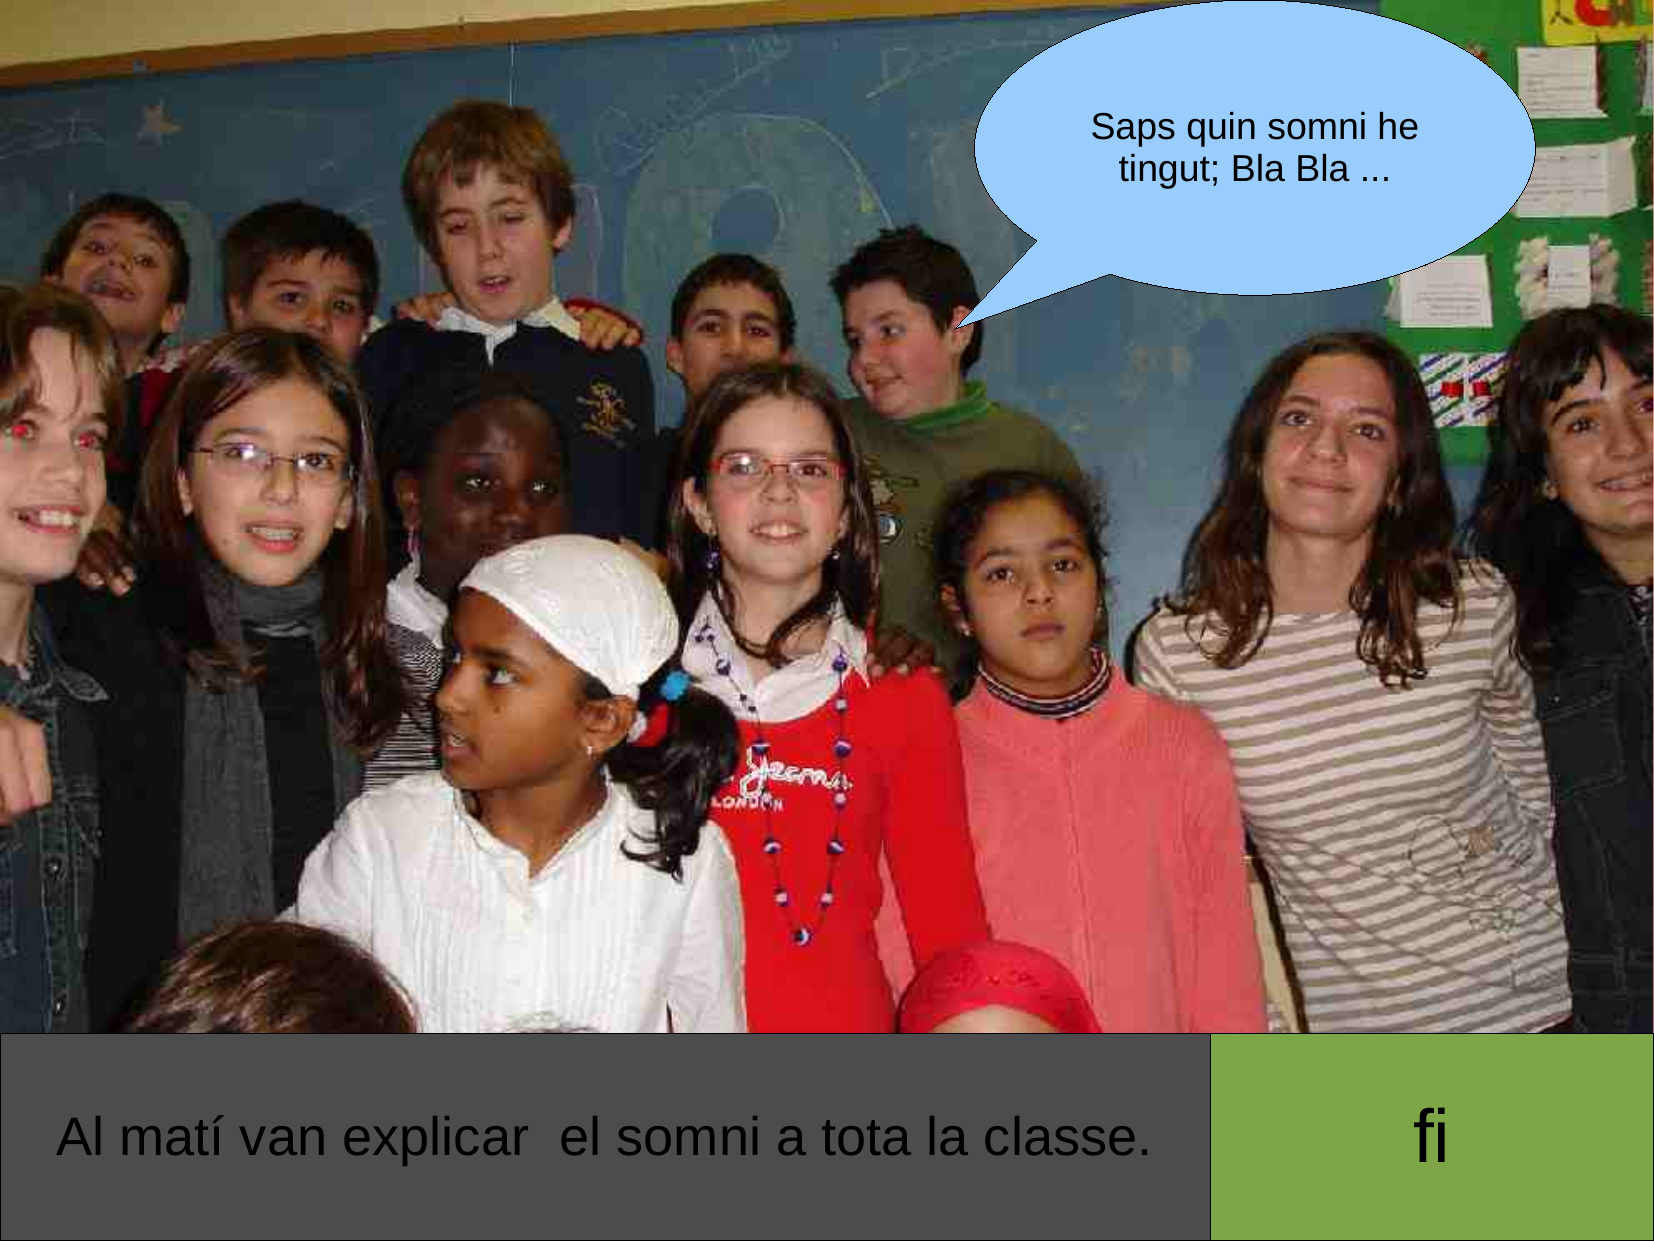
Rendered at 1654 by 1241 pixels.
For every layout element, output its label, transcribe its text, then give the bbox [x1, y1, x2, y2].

text_box Saps quin somni he tingut; Bla Bla ... [954, 0, 1536, 330]
picture [0, 0, 1654, 1033]
text_box fi [1211, 1033, 1654, 1241]
text_box Al matí van explicar el somni a tota la classe. [0, 1033, 1211, 1241]
